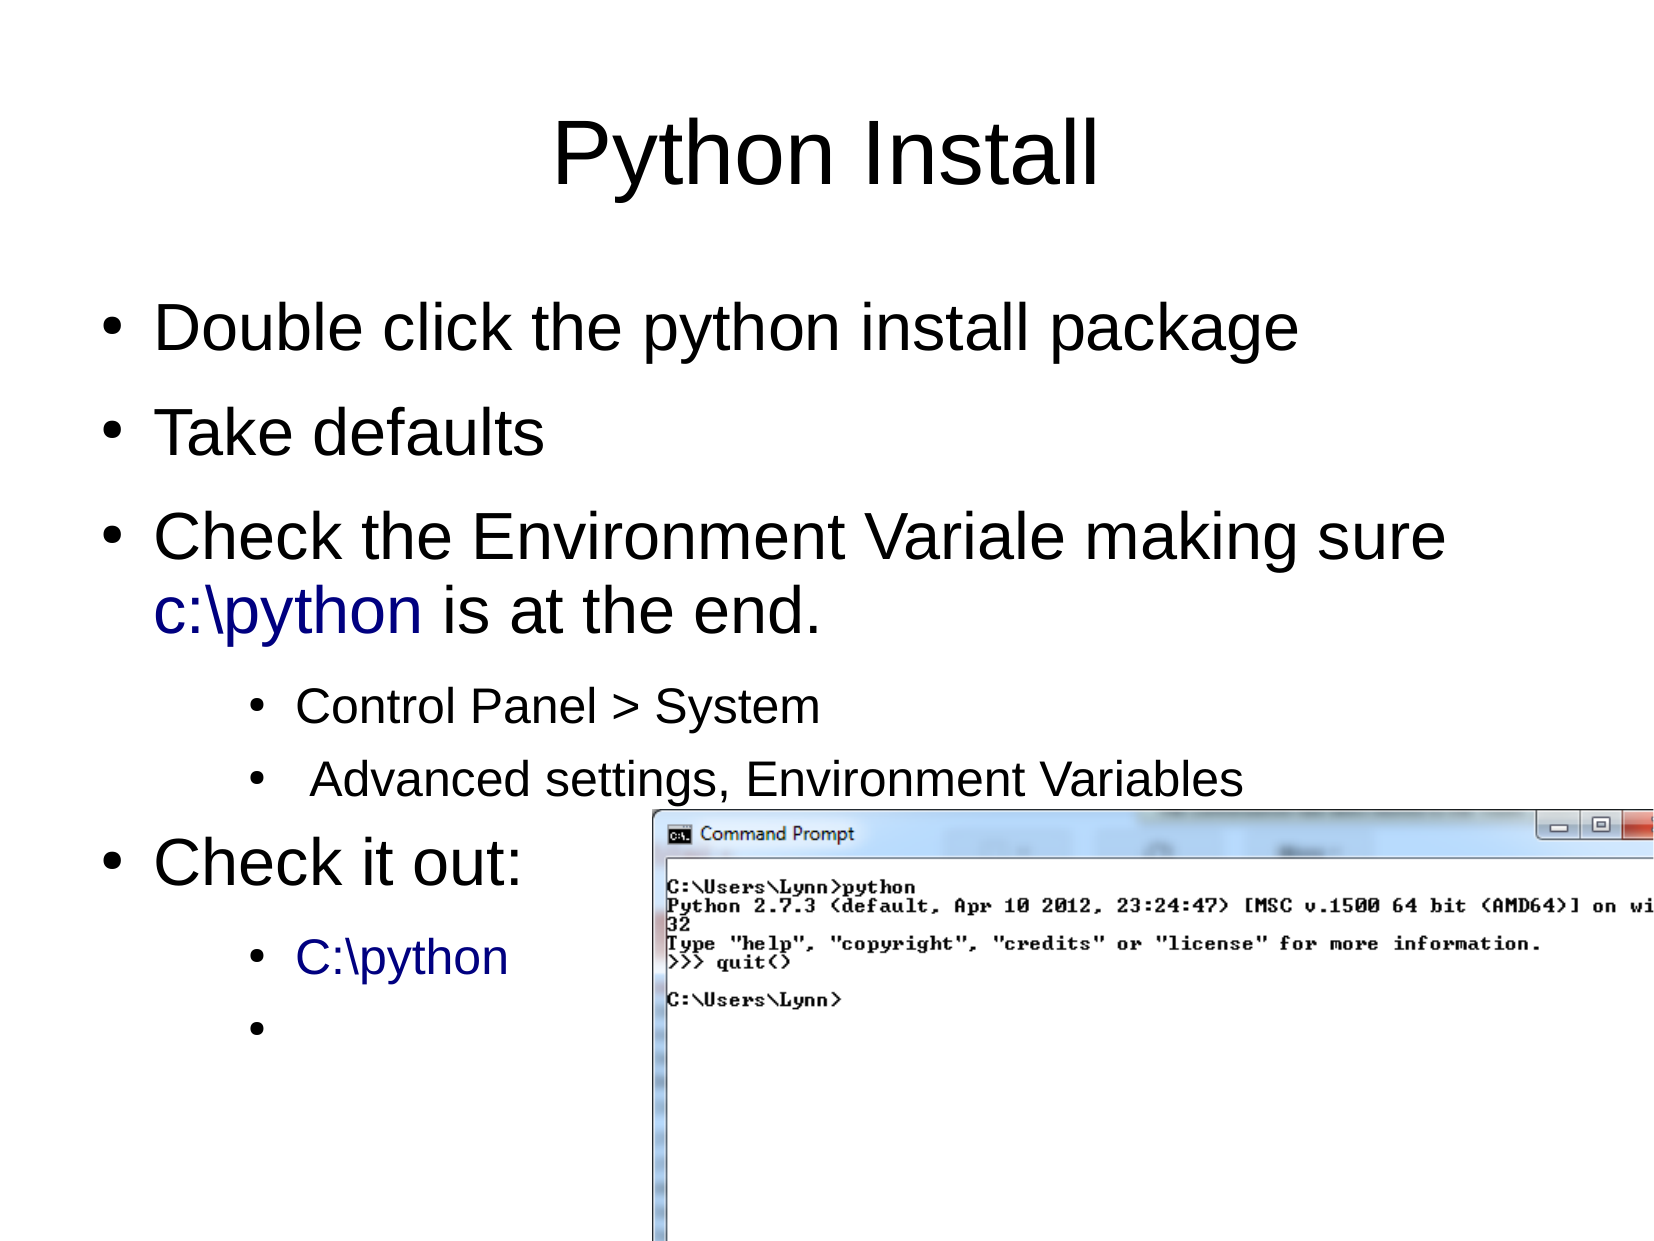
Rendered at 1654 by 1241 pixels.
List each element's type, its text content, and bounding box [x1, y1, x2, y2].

title Python Install [82, 49, 1571, 257]
picture [652, 809, 1654, 1241]
list Double click the python install package Take defaults Check the Environment Variale making sure c:\python is at the end. Control Panel > System Advanced settings, Environment Variables Check it out: C:\python [82, 290, 1571, 1010]
